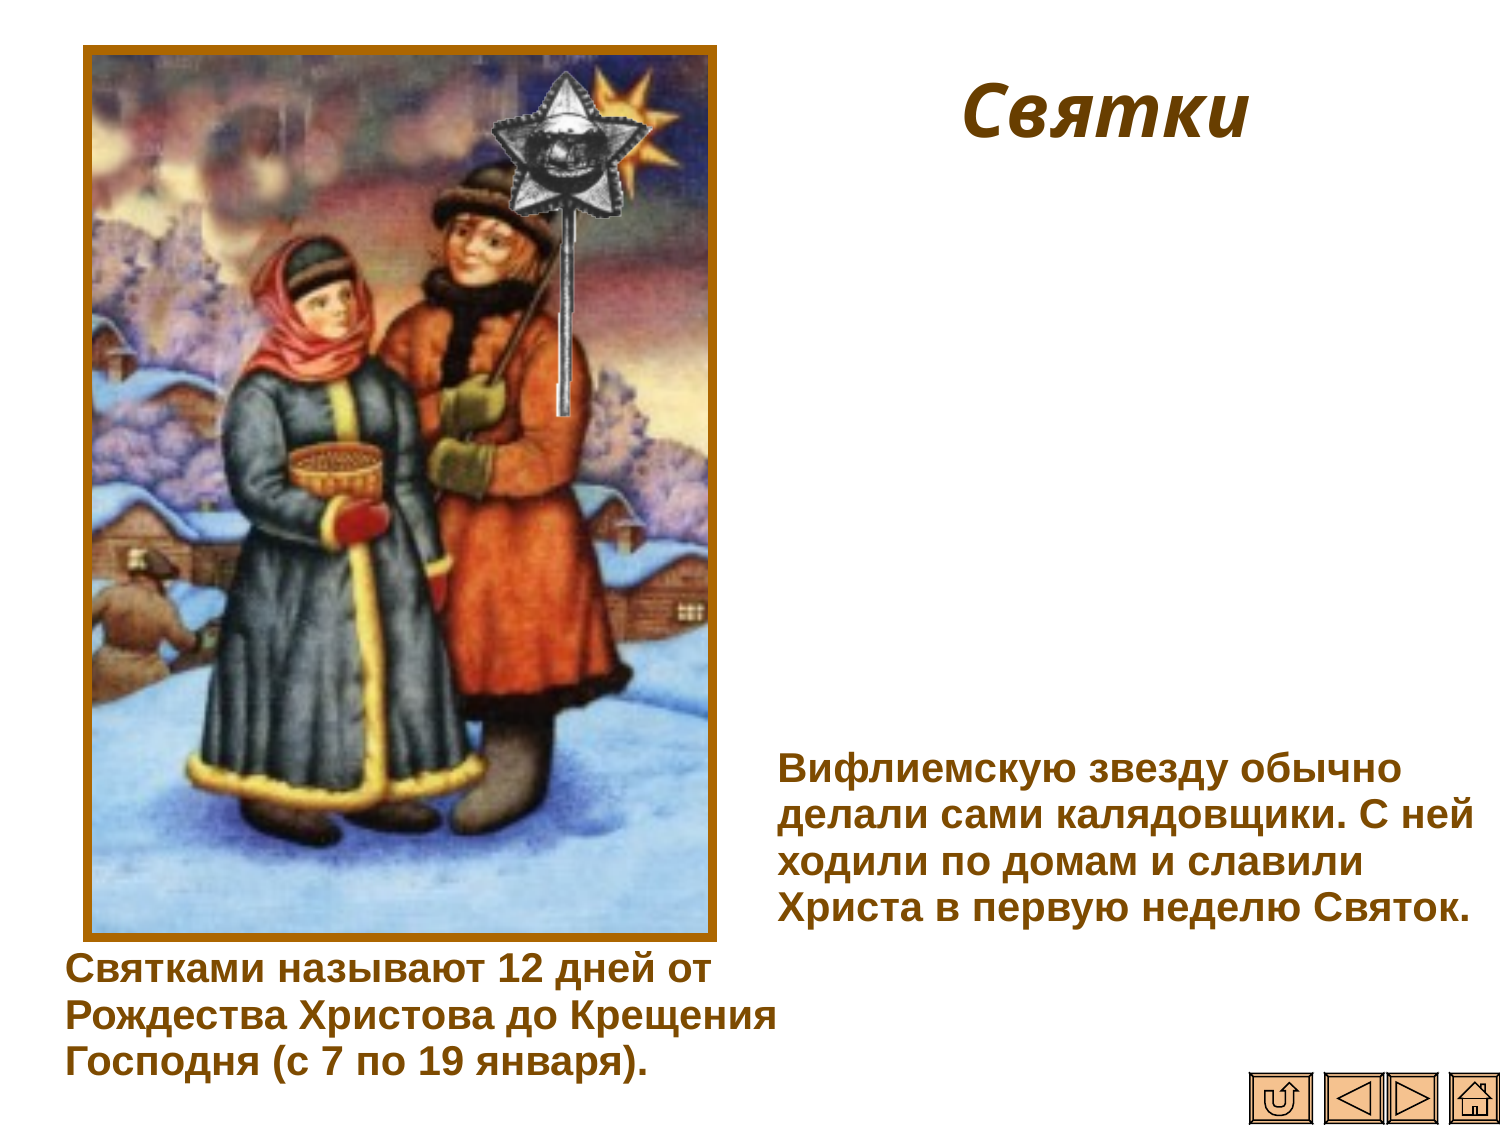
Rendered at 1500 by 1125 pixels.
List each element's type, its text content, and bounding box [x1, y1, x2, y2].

text_box Святками называют 12 дней от Рождества Христова до Крещения Господня (с 7 по 19 января). [49, 937, 800, 1092]
picture [92, 55, 708, 933]
text_box [1387, 1073, 1438, 1124]
text_box Святки [812, 50, 1400, 163]
text_box Вифлиемскую звезду обычно делали сами калядовщики. С ней ходили по домам и славили Христа в первую неделю Святок. [762, 737, 1500, 939]
text_box [1324, 1073, 1384, 1124]
text_box [1249, 1073, 1313, 1124]
text_box [1449, 1073, 1500, 1124]
